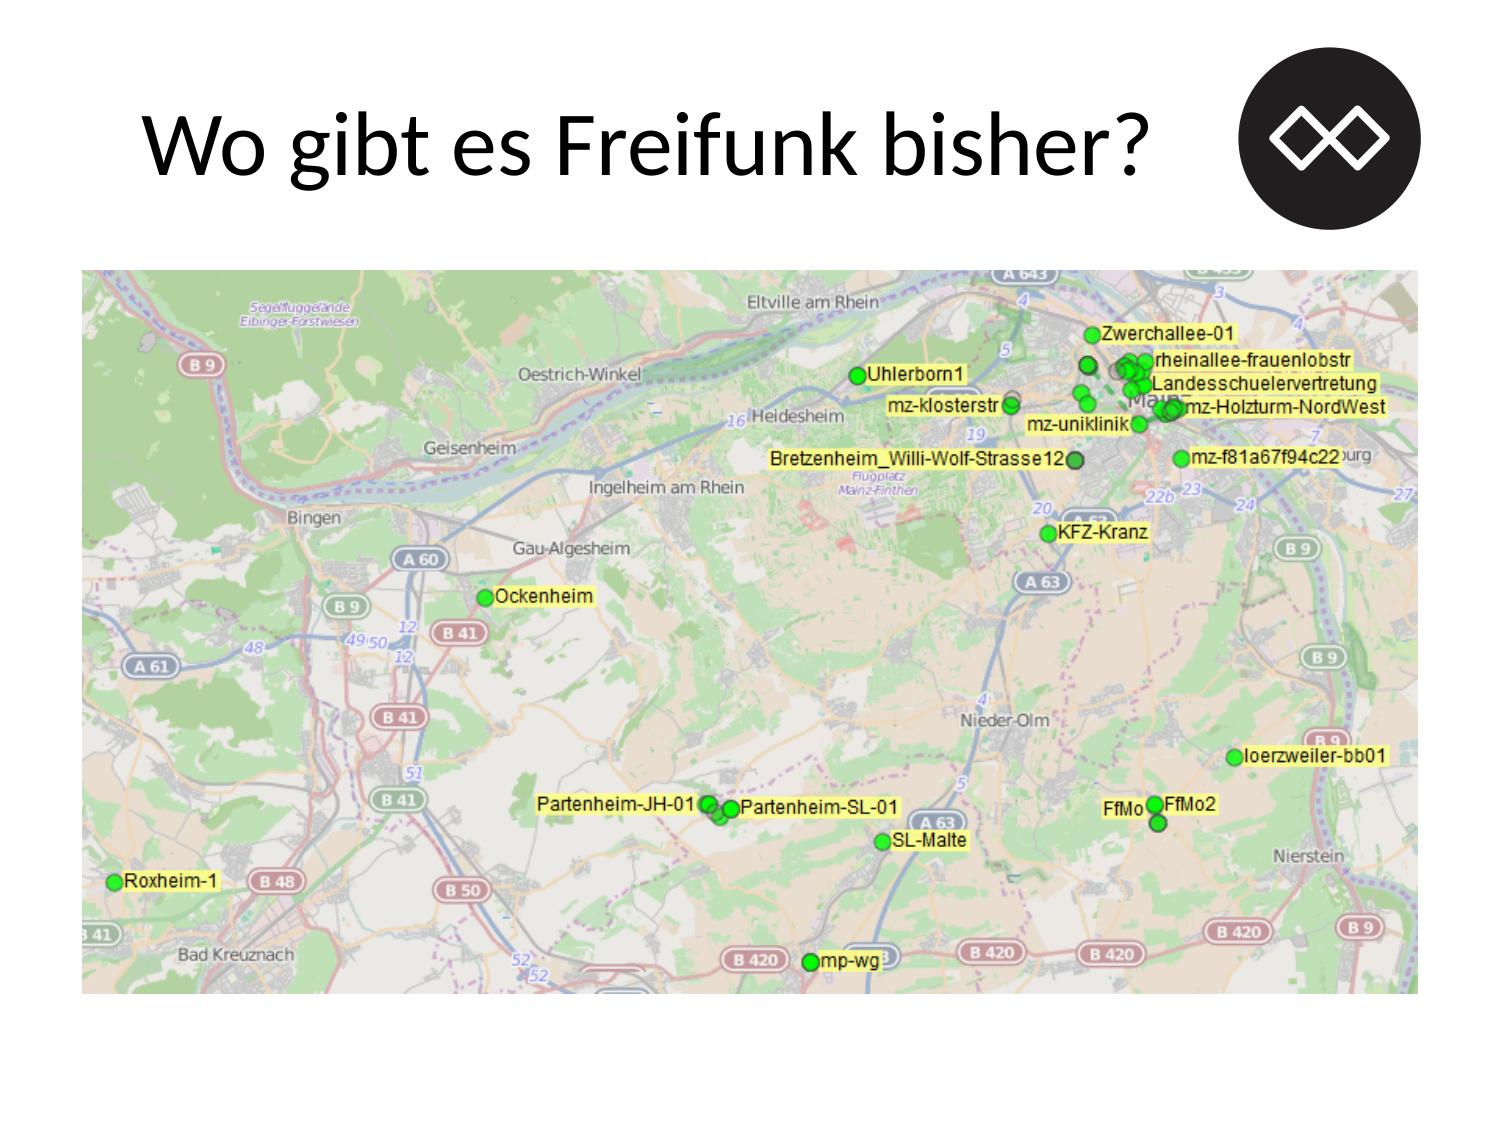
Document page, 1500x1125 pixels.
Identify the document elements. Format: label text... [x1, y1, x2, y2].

picture [82, 270, 1418, 994]
title Wo gibt es Freifunk bisher? [75, 45, 1223, 233]
